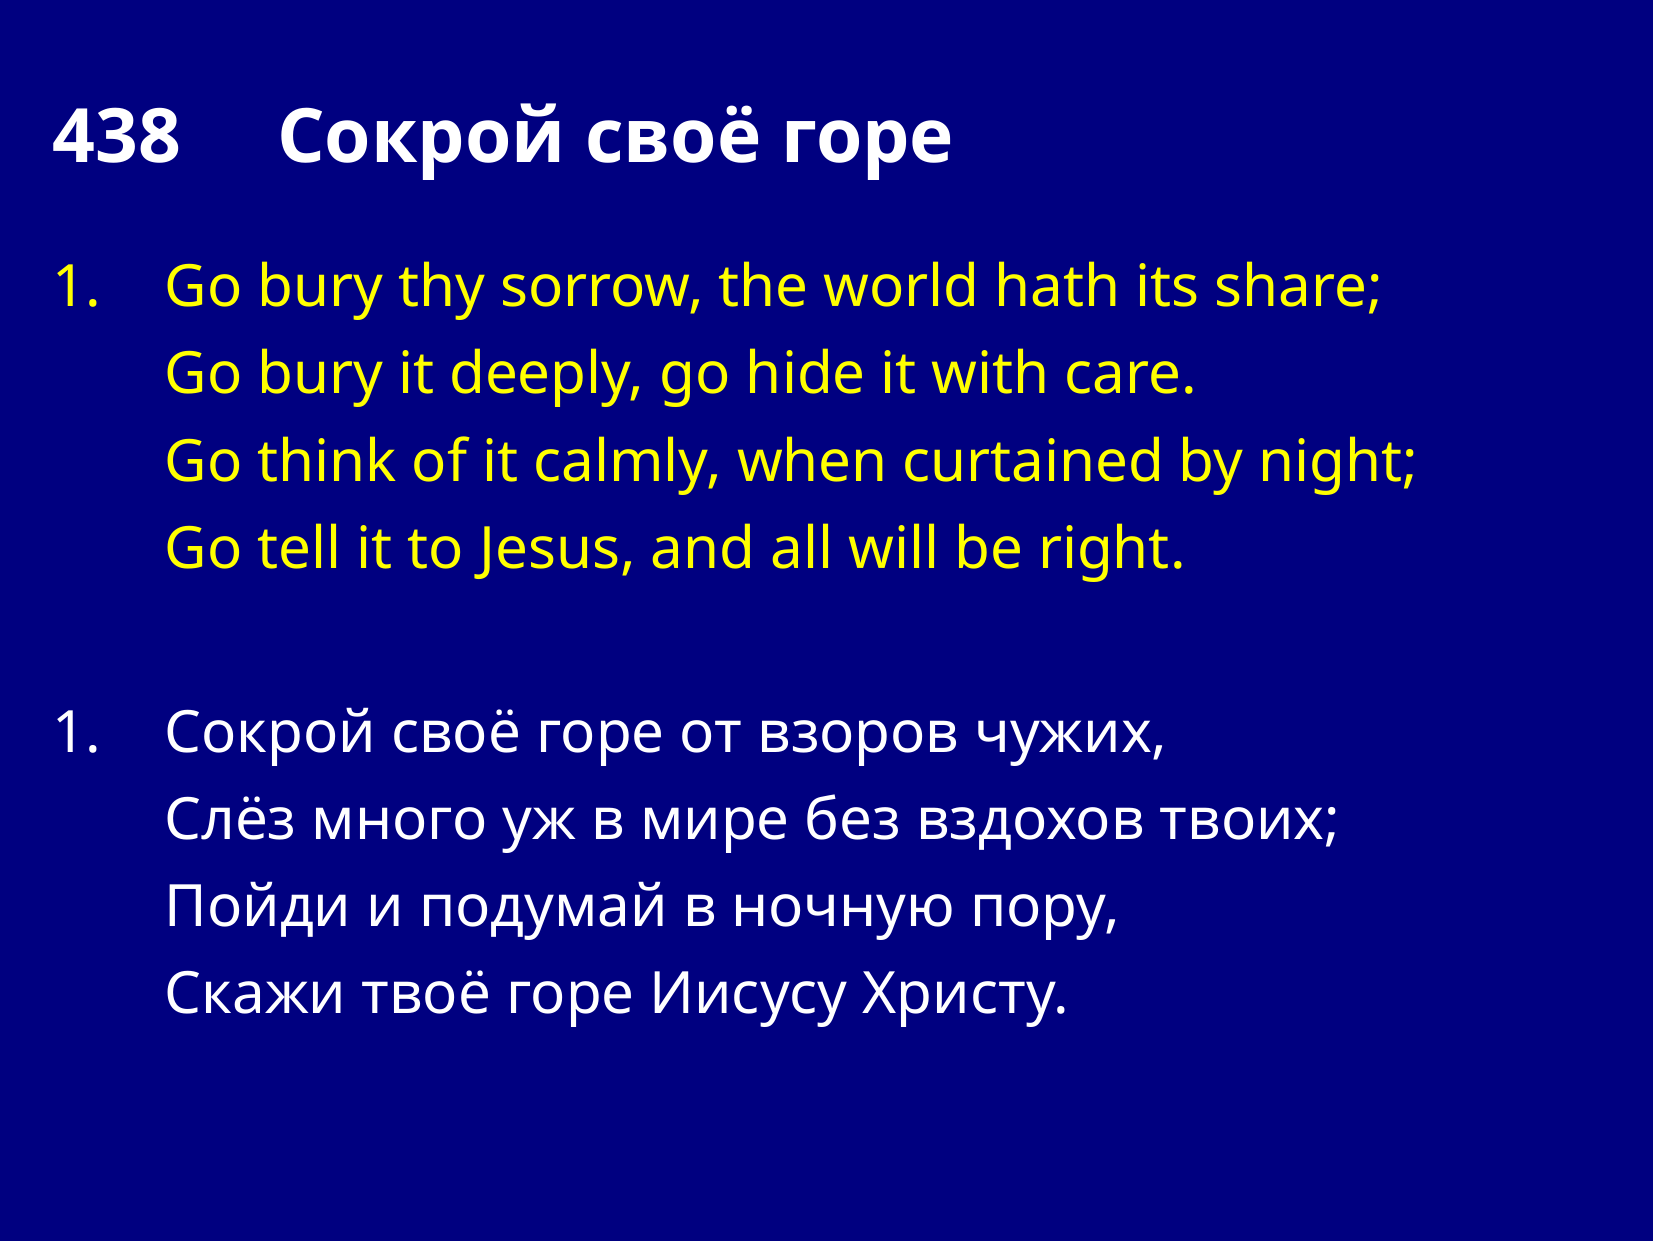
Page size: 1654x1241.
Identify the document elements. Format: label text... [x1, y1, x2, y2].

text_box 1. Сокрой своё горе от взоров чужих, Слёз много уж в мире без вздохов твоих; Пойди и подумай в ночную пору, Скажи твоё горе Иисусу Христу. [37, 675, 1576, 1163]
text_box 438 Сокрой своё горе [37, 75, 1576, 188]
text_box 1. Go bury thy sorrow, the world hath its share; Go bury it deeply, go hide it with care. Go think of it calmly, when curtained by night; Go tell it to Jesus, and all will be right. [37, 150, 1653, 638]
